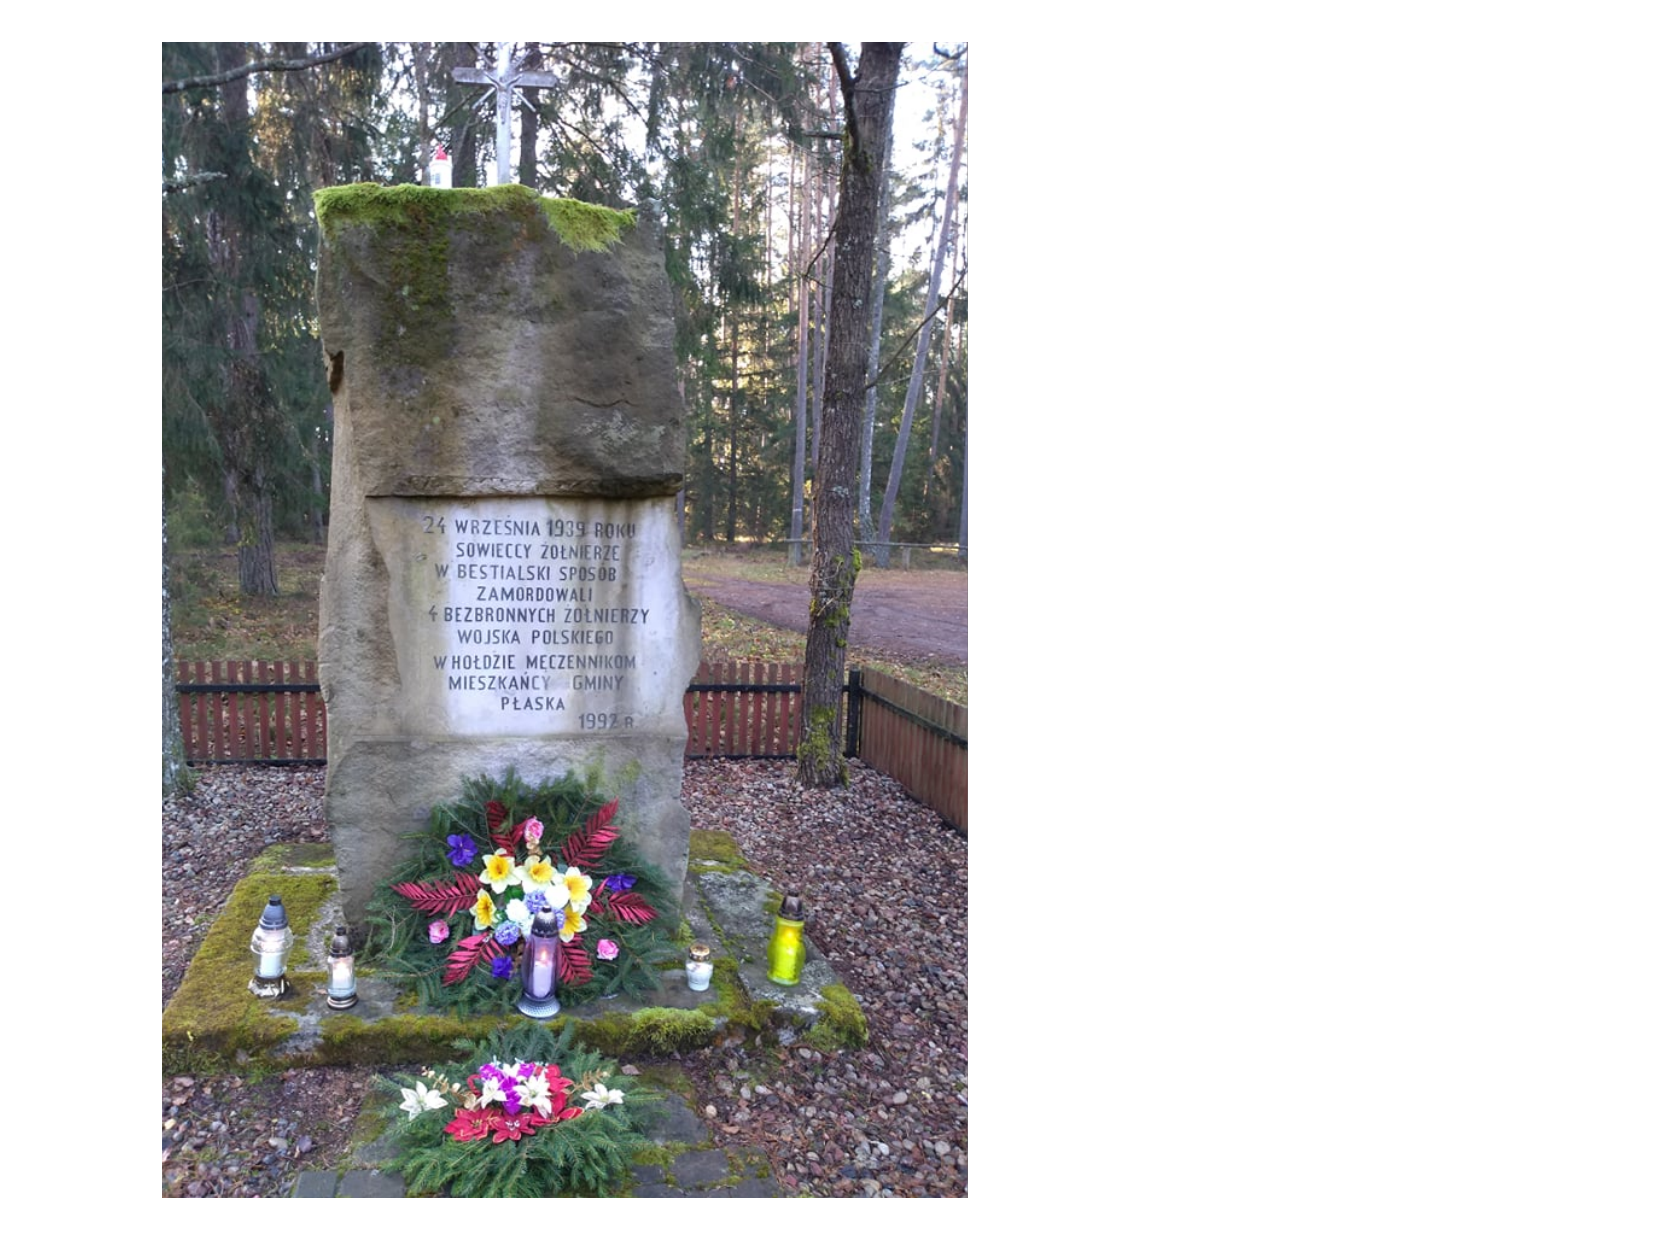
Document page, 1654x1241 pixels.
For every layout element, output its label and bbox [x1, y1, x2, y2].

picture [161, 41, 968, 1199]
